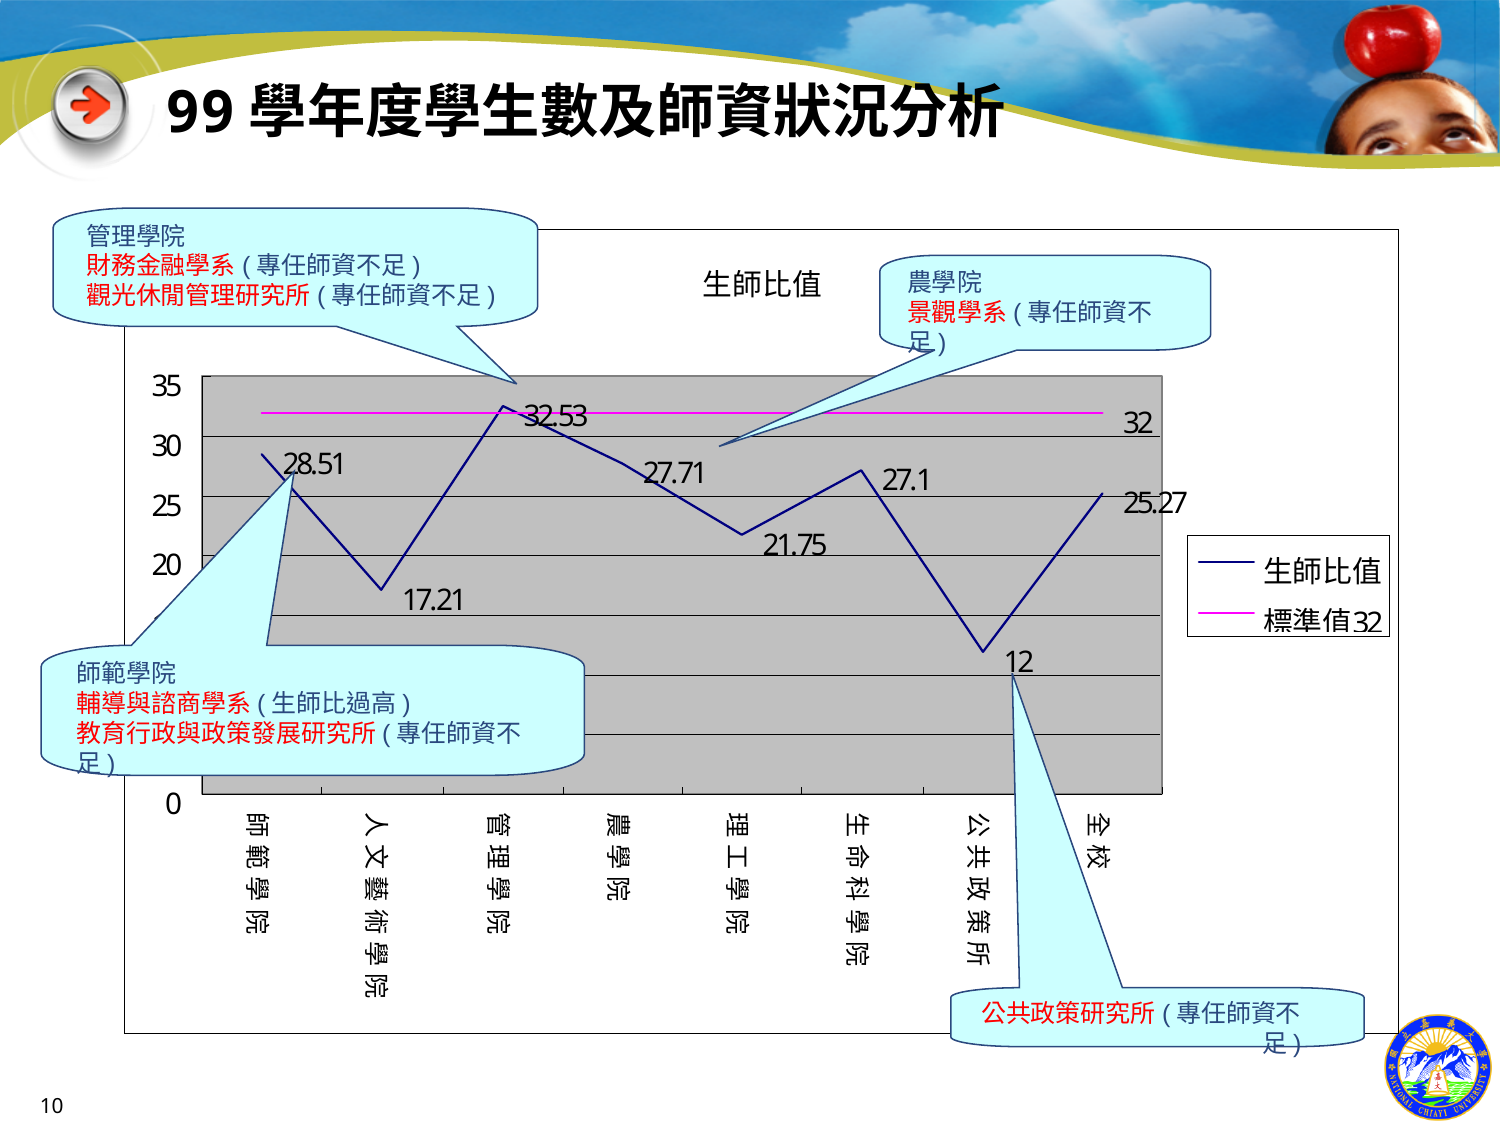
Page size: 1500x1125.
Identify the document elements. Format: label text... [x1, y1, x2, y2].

text_box 農學院 景觀學系(專任師資不足) [718, 255, 1211, 447]
text_box 公共政策研究所(專任師資不足) [950, 673, 1365, 1047]
title 99學年度學生數及師資狀況分析 [150, 62, 1140, 155]
chart [112, 217, 1413, 1045]
text_box [24, 1084, 376, 1125]
text_box 管理學院 財務金融學系(專任師資不足) 觀光休閒管理研究所(專任師資不足) [53, 208, 538, 384]
text_box 師範學院 輔導與諮商學系(生師比過高) 教育行政與政策發展研究所(專任師資不足) [41, 471, 585, 776]
